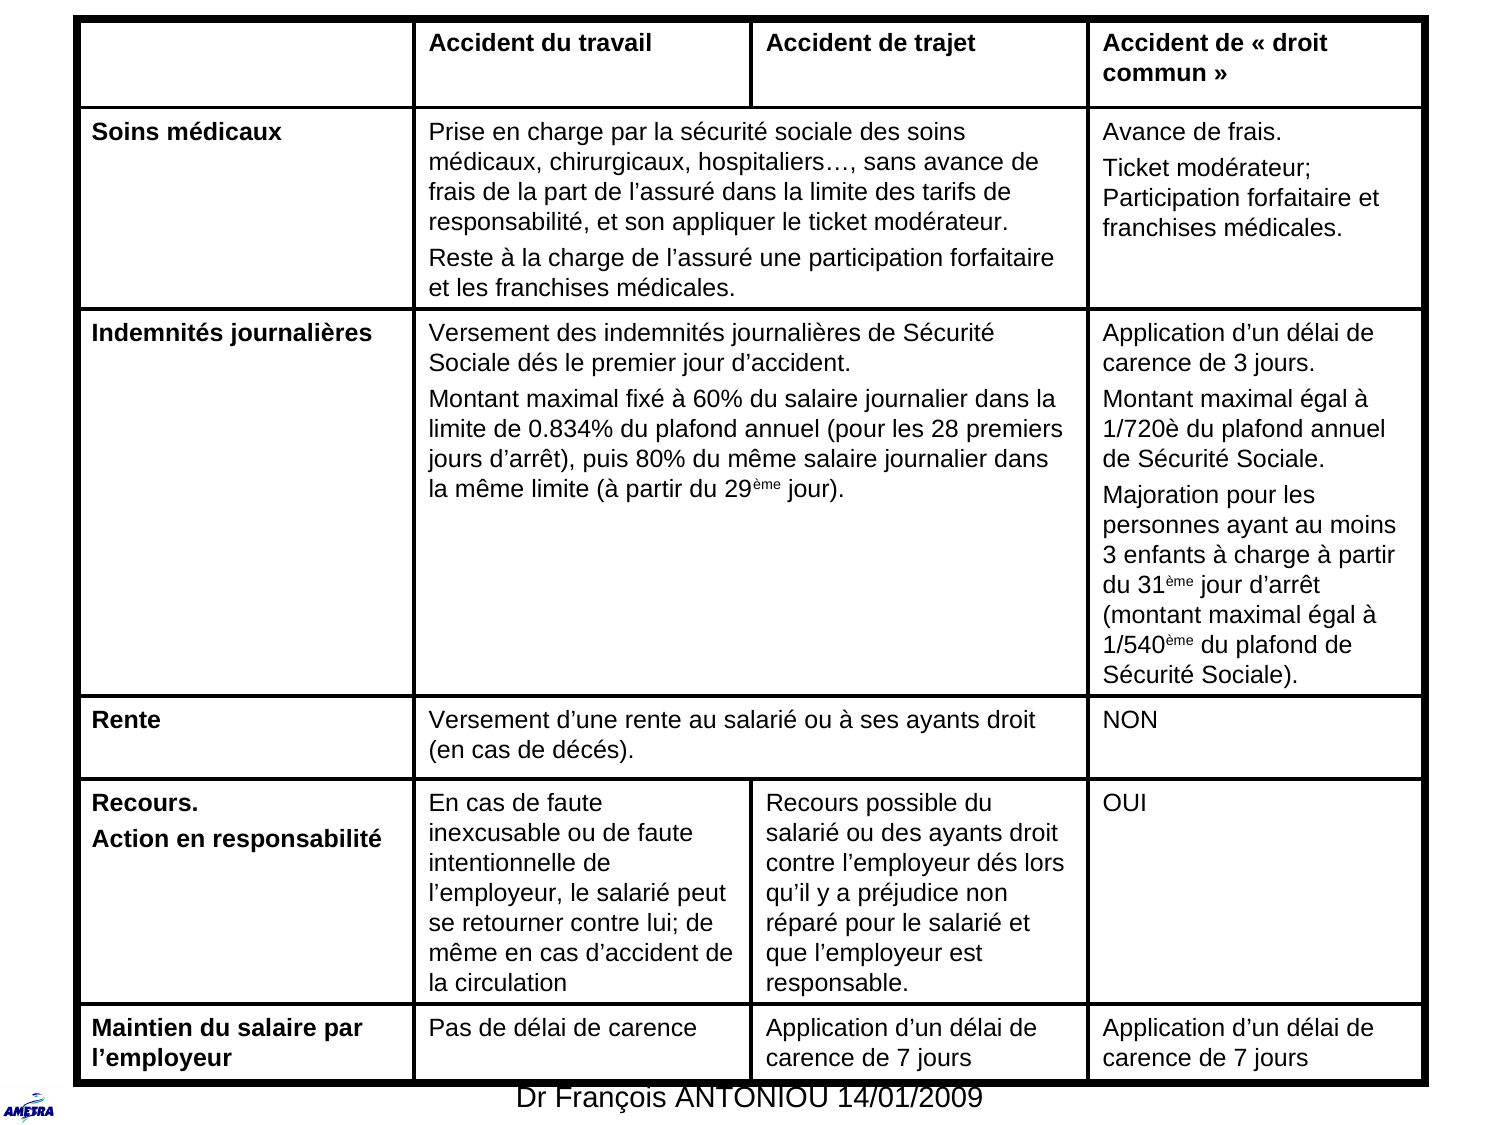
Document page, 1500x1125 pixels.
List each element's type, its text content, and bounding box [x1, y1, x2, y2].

table_cell Versement des indemnités journalières de Sécurité Sociale dés le premier jour d’accident. Montant maximal fixé à 60% du salaire journalier dans la limite de 0.834% du plafond annuel (pour les 28 premiers jours d’arrêt), puis 80% du même salaire journalier dans la même limite (à partir du 29ème jour). [416, 311, 1086, 694]
table_cell Application d’un délai de carence de 3 jours. Montant maximal égal à 1/720è du plafond annuel de Sécurité Sociale. Majoration pour les personnes ayant au moins 3 enfants à charge à partir du 31ème jour d’arrêt (montant maximal égal à 1/540ème du plafond de Sécurité Sociale). [1090, 311, 1421, 694]
table_cell Soins médicaux [81, 109, 412, 307]
table_cell Application d’un délai de carence de 7 jours [1090, 1006, 1421, 1079]
table_cell Versement d’une rente au salarié ou à ses ayants droit (en cas de décés). [416, 698, 1086, 777]
table_cell En cas de faute inexcusable ou de faute intentionnelle de l’employeur, le salarié peut se retourner contre lui; de même en cas d’accident de la circulation [416, 781, 749, 1002]
table_cell Indemnités journalières [81, 311, 412, 694]
table_cell NON [1090, 698, 1421, 777]
table_cell Application d’un délai de carence de 7 jours [753, 1006, 1086, 1079]
table_cell Avance de frais. Ticket modérateur; Participation forfaitaire et franchises médicales. [1090, 109, 1421, 307]
table_header Accident de trajet [753, 23, 1086, 106]
table_header [81, 23, 412, 106]
table_cell Maintien du salaire par l’employeur [81, 1006, 412, 1079]
table_cell Prise en charge par la sécurité sociale des soins médicaux, chirurgicaux, hospitaliers…, sans avance de frais de la part de l’assuré dans la limite des tarifs de responsabilité, et son appliquer le ticket modérateur. Reste à la charge de l’assuré une participation forfaitaire et les franchises médicales. [416, 109, 1086, 307]
table_cell OUI [1090, 781, 1421, 1002]
table_cell Pas de délai de carence [416, 1006, 749, 1079]
table_header Accident du travail [416, 23, 749, 106]
picture [0, 1082, 65, 1125]
table_cell Recours. Action en responsabilité [81, 781, 412, 1002]
table_cell Recours possible du salarié ou des ayants droit contre l’employeur dés lors qu’il y a préjudice non réparé pour le salarié et que l’employeur est responsable. [753, 781, 1086, 1002]
table_header Accident de « droit commun » [1090, 23, 1421, 106]
table_cell Rente [81, 698, 412, 777]
